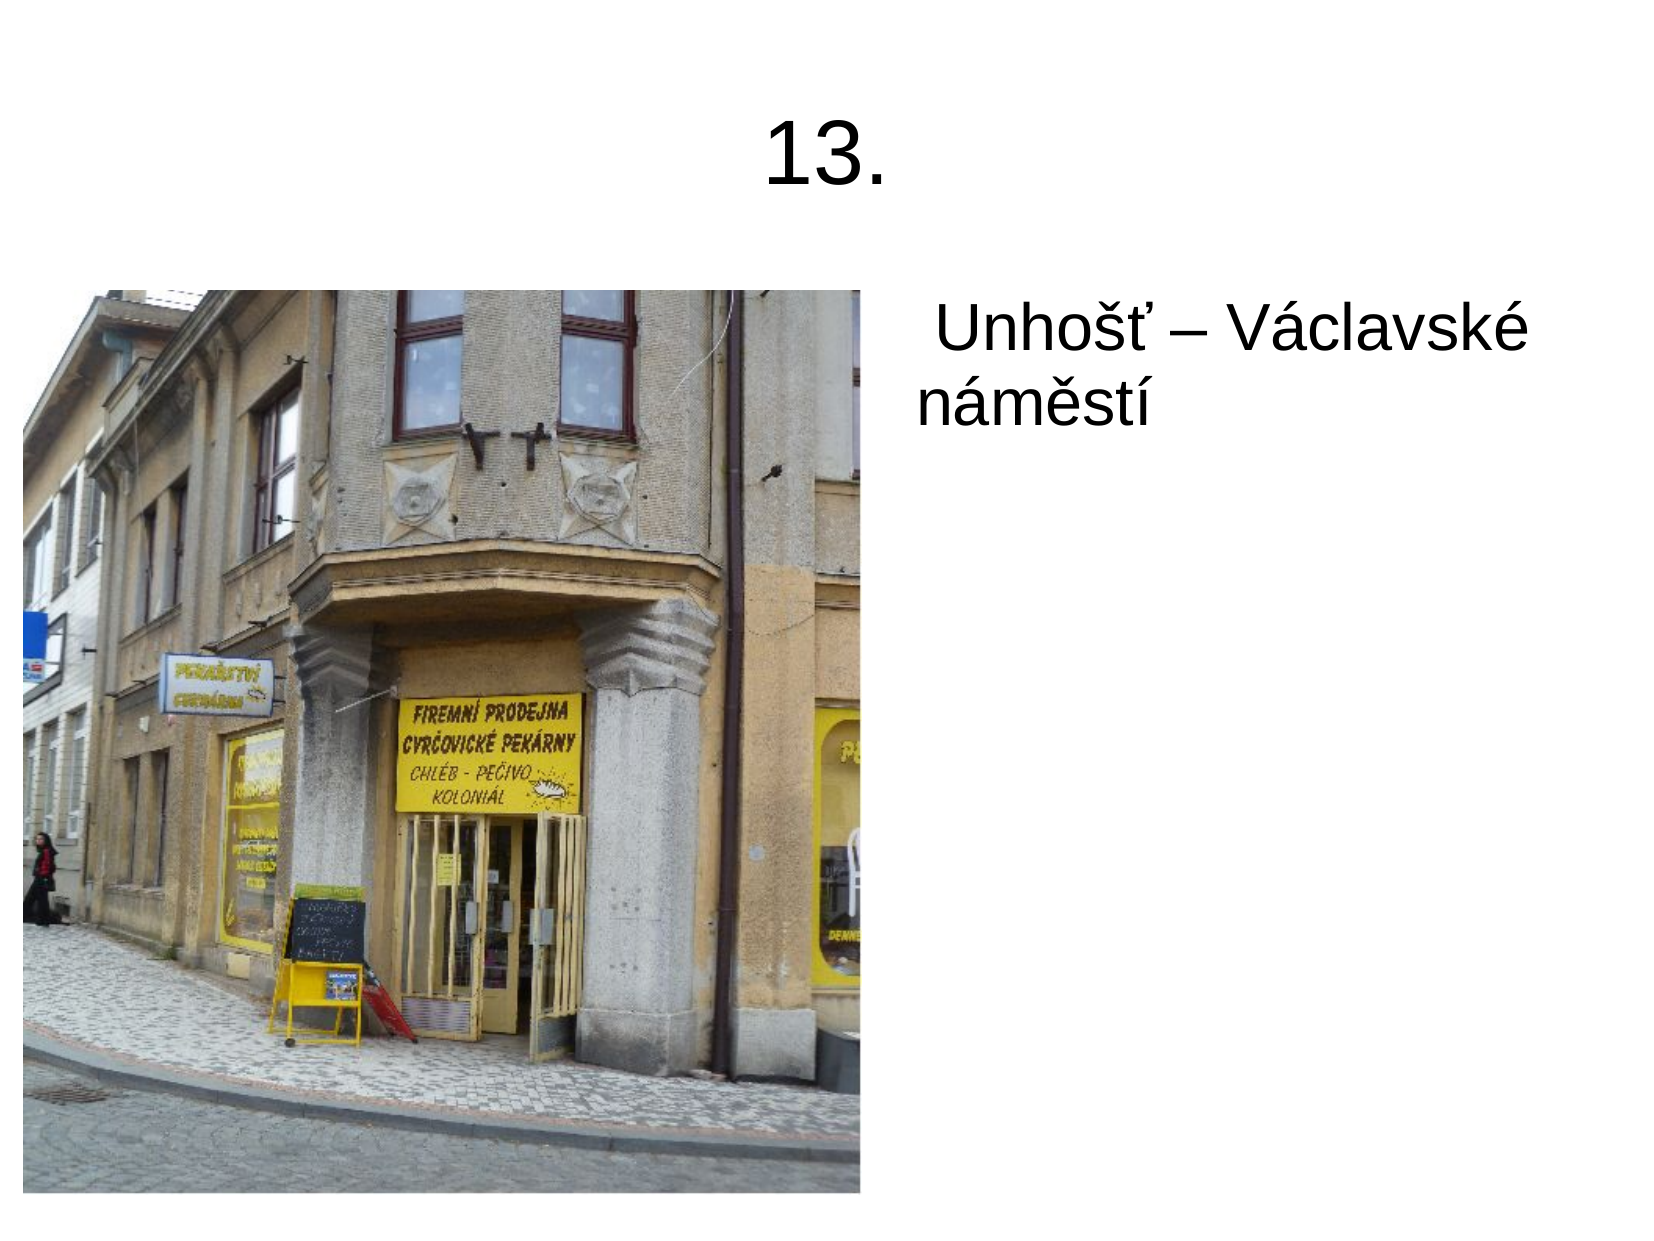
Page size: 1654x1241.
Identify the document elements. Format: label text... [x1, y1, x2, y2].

title 13. [82, 49, 1571, 257]
picture [23, 290, 862, 1195]
list Unhošť – Václavské náměstí [862, 290, 1572, 1109]
